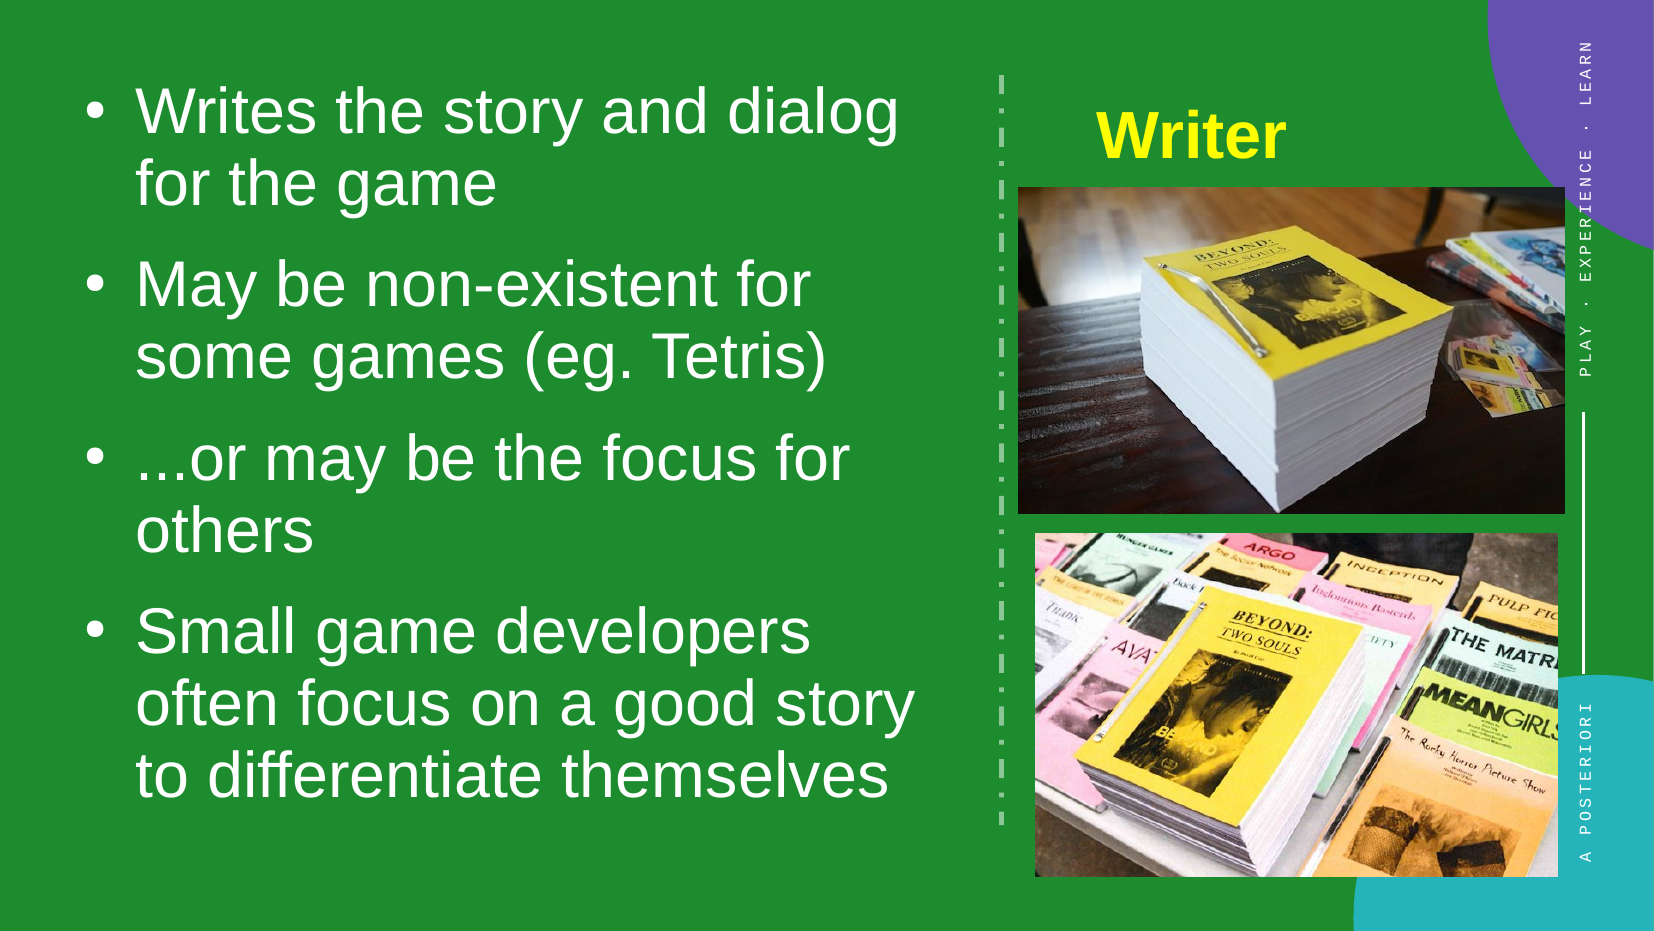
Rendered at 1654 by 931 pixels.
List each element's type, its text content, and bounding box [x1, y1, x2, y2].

picture [1035, 533, 1558, 877]
list Writes the story and dialog for the game May be non-existent for some games (eg. Tetris) ...or may be the focus for others Small game developers often focus on a good story to differentiate themselves [66, 75, 930, 826]
picture [1018, 187, 1565, 514]
title Writer [1096, 58, 1510, 187]
